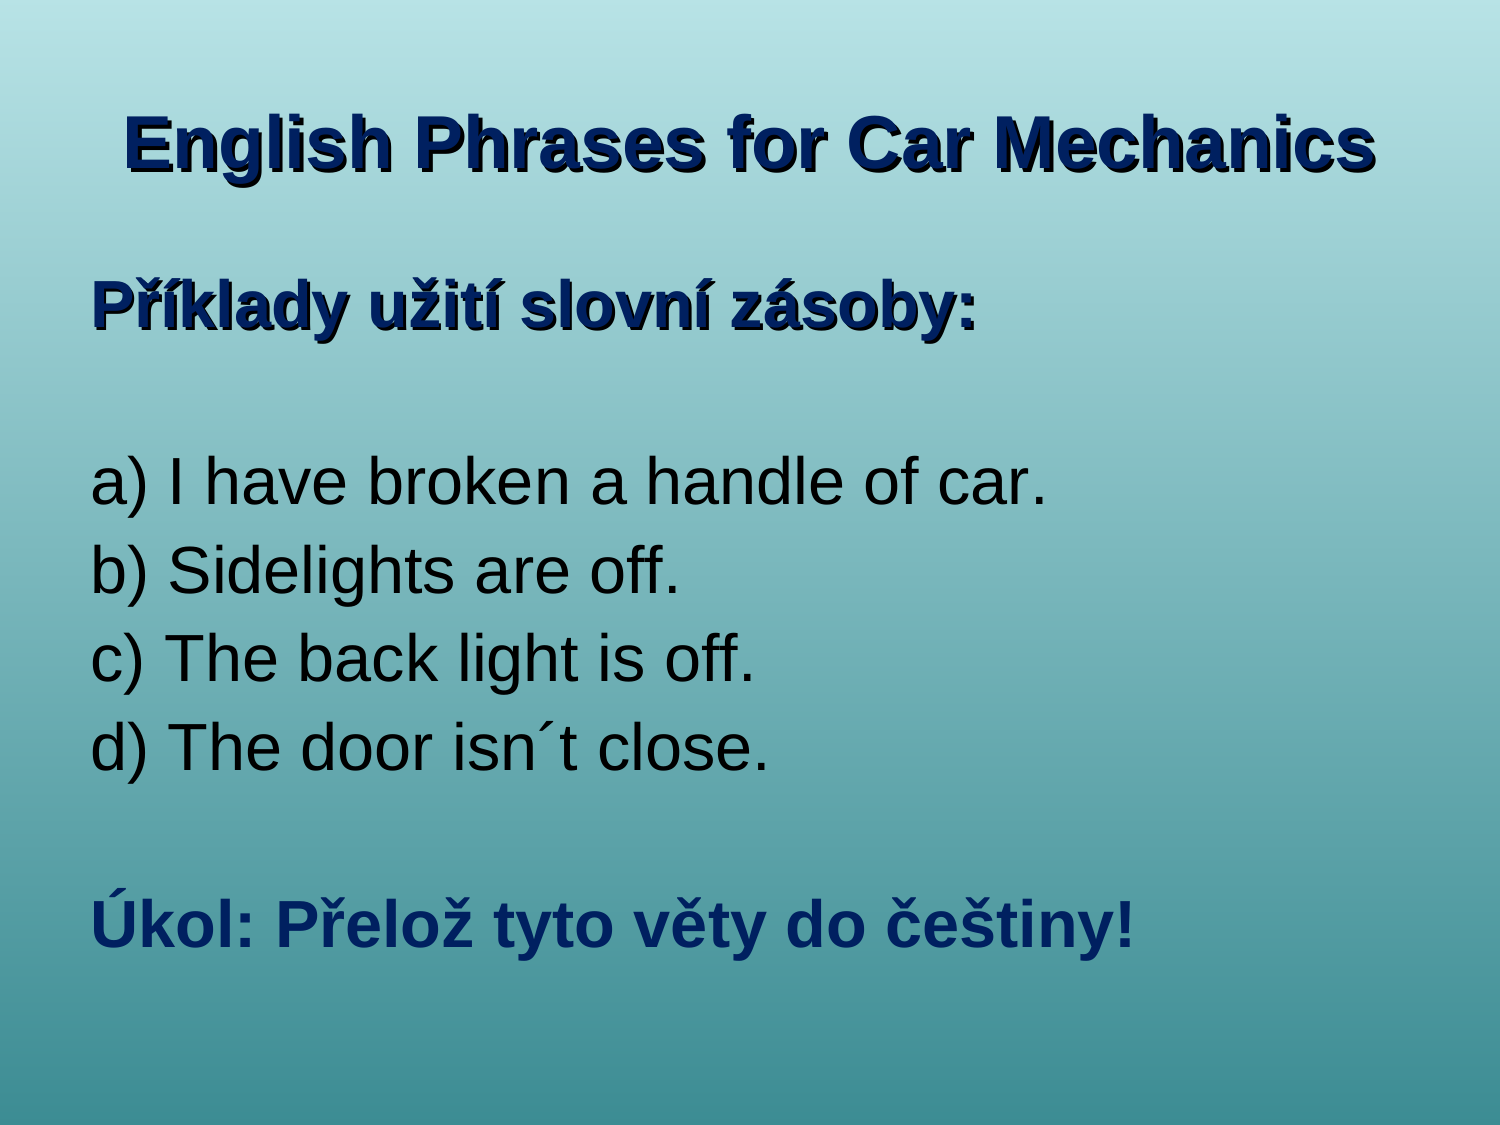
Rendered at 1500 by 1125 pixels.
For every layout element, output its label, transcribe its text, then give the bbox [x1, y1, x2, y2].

list Příklady užití slovní zásoby: I have broken a handle of car. Sidelights are off. The back light is off. The door isn´t close. Úkol: Přelož tyto věty do češtiny! [75, 262, 1426, 1059]
title English Phrases for Car Mechanics [75, 45, 1426, 233]
